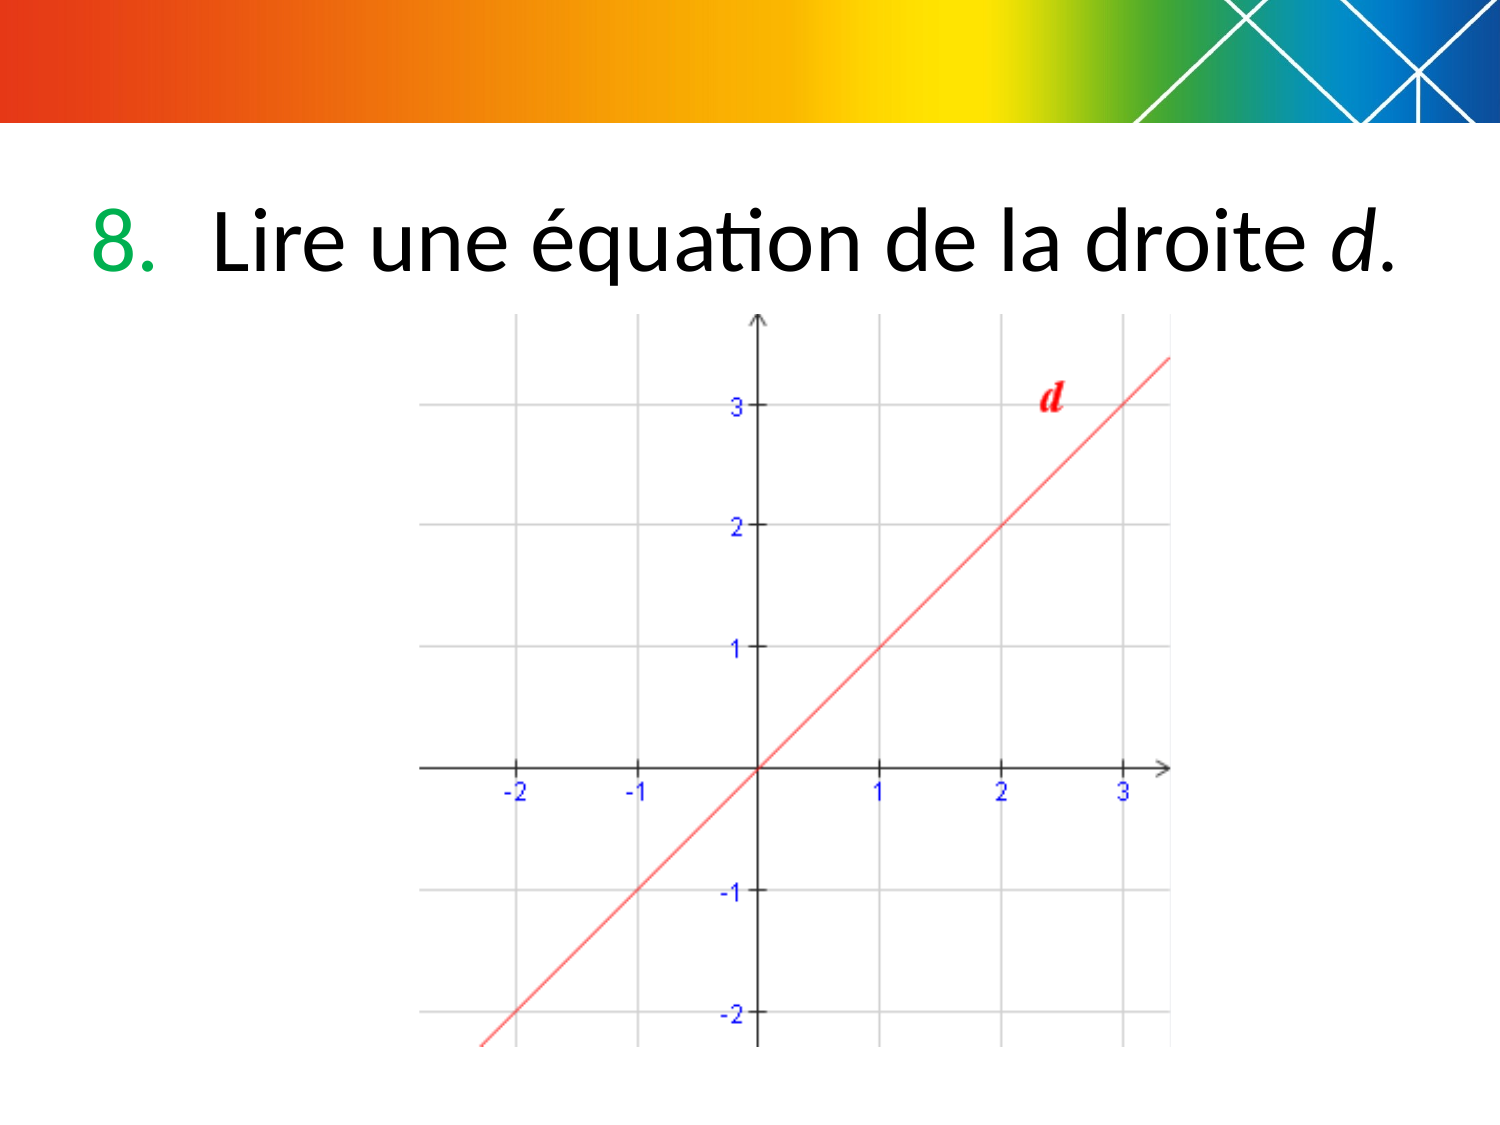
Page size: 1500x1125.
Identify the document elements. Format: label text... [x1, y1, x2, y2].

picture [419, 314, 1171, 1047]
picture [1340, 0, 1500, 123]
picture [0, 0, 1359, 123]
title Lire une équation de la droite d. [75, 163, 1426, 305]
